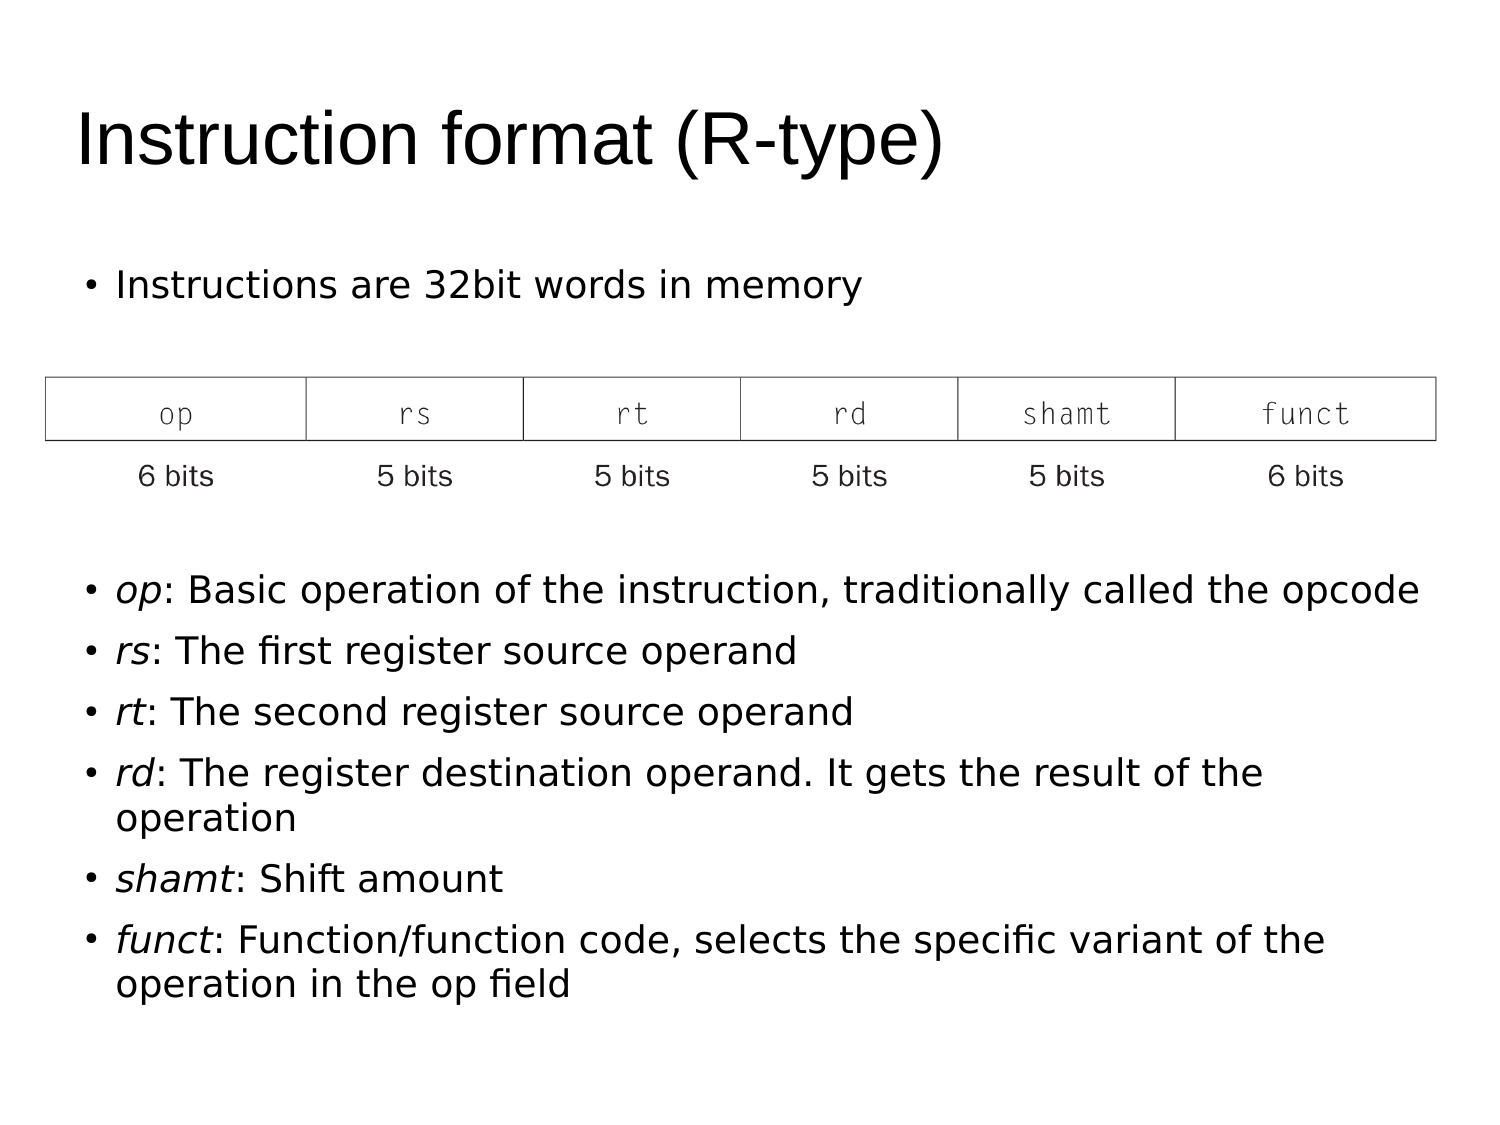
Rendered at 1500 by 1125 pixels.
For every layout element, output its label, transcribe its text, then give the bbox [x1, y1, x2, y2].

picture [30, 359, 1456, 506]
title Instruction format (R-type) [75, 44, 1425, 233]
list Instructions are 32bit words in memory op: Basic operation of the instruction, traditionally called the opcode rs: The first register source operand rt: The second register source operand rd: The register destination operand. It gets the result of the operation shamt: Shift amount funct: Function/function code, selects the specific variant of the operation in the op field [75, 263, 1425, 359]
list Instructions are 32bit words in memory op: Basic operation of the instruction, traditionally called the opcode rs: The first register source operand rt: The second register source operand rd: The register destination operand. It gets the result of the operation shamt: Shift amount funct: Function/function code, selects the specific variant of the operation in the op field [75, 506, 1425, 1021]
